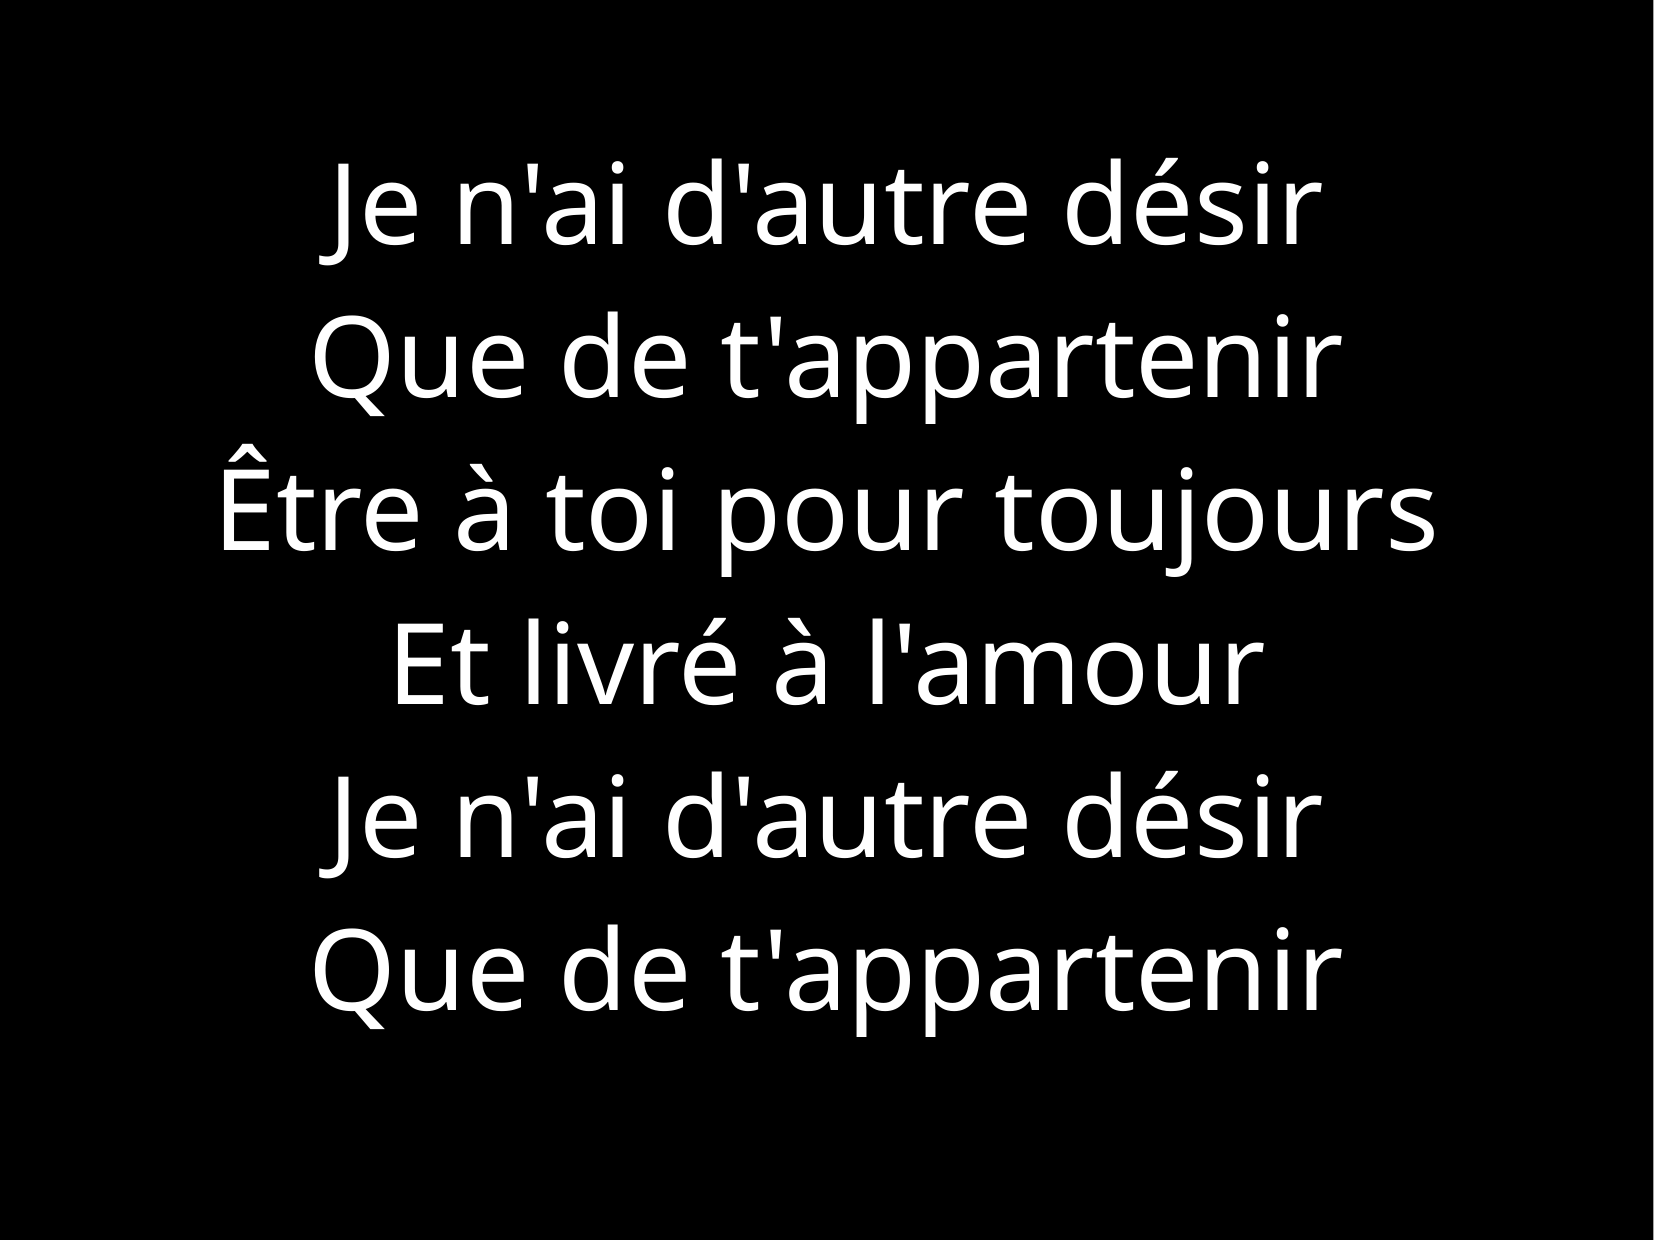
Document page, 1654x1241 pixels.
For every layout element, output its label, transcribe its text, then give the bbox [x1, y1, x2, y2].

subtitle Je n'ai d'autre désir Que de t'appartenir Être à toi pour toujours Et livré à l'amour Je n'ai d'autre désir Que de t'appartenir [82, 59, 1571, 1109]
